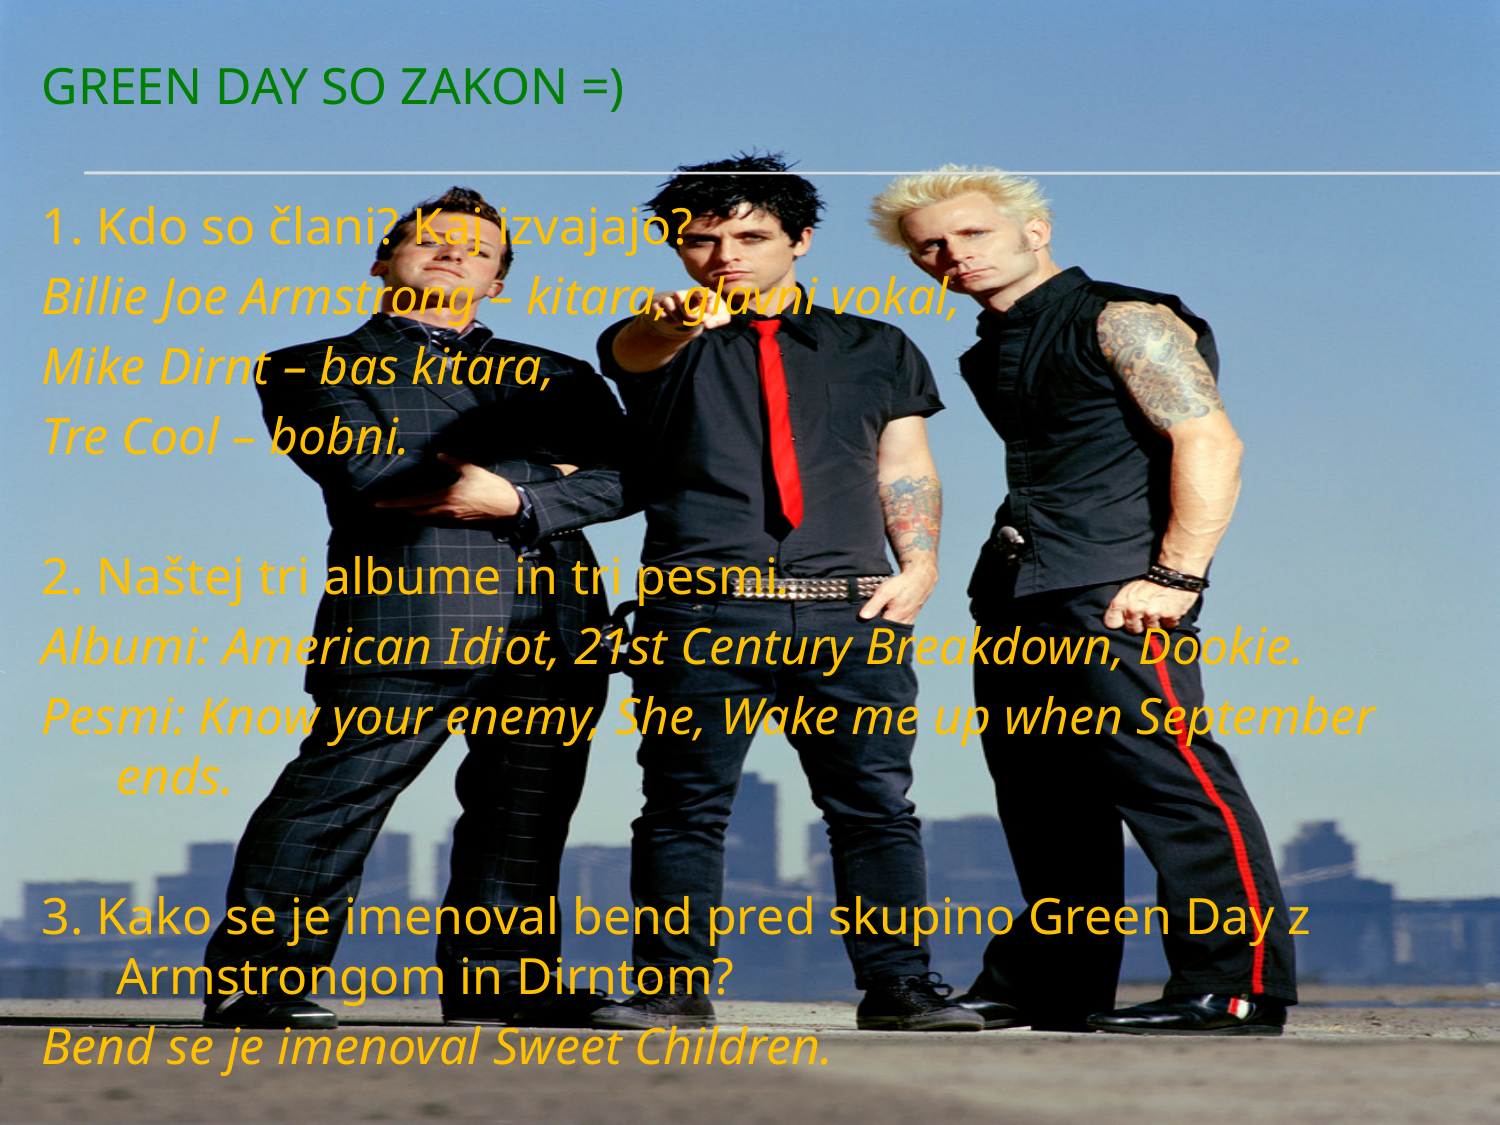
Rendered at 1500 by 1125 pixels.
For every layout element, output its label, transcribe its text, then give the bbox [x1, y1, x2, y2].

list GREEN DAY SO ZAKON =) 1. Kdo so člani? Kaj izvajajo? Billie Joe Armstrong – kitara, glavni vokal, Mike Dirnt – bas kitara, Tre Cool – bobni. 2. Naštej tri albume in tri pesmi. Albumi: American Idiot, 21st Century Breakdown, Dookie. Pesmi: Know your enemy, She, Wake me up when September ends. 3. Kako se je imenoval bend pred skupino Green Day z Armstrongom in Dirntom? Bend se je imenoval Sweet Children. [26, 46, 1500, 1125]
picture [0, 0, 1500, 1125]
